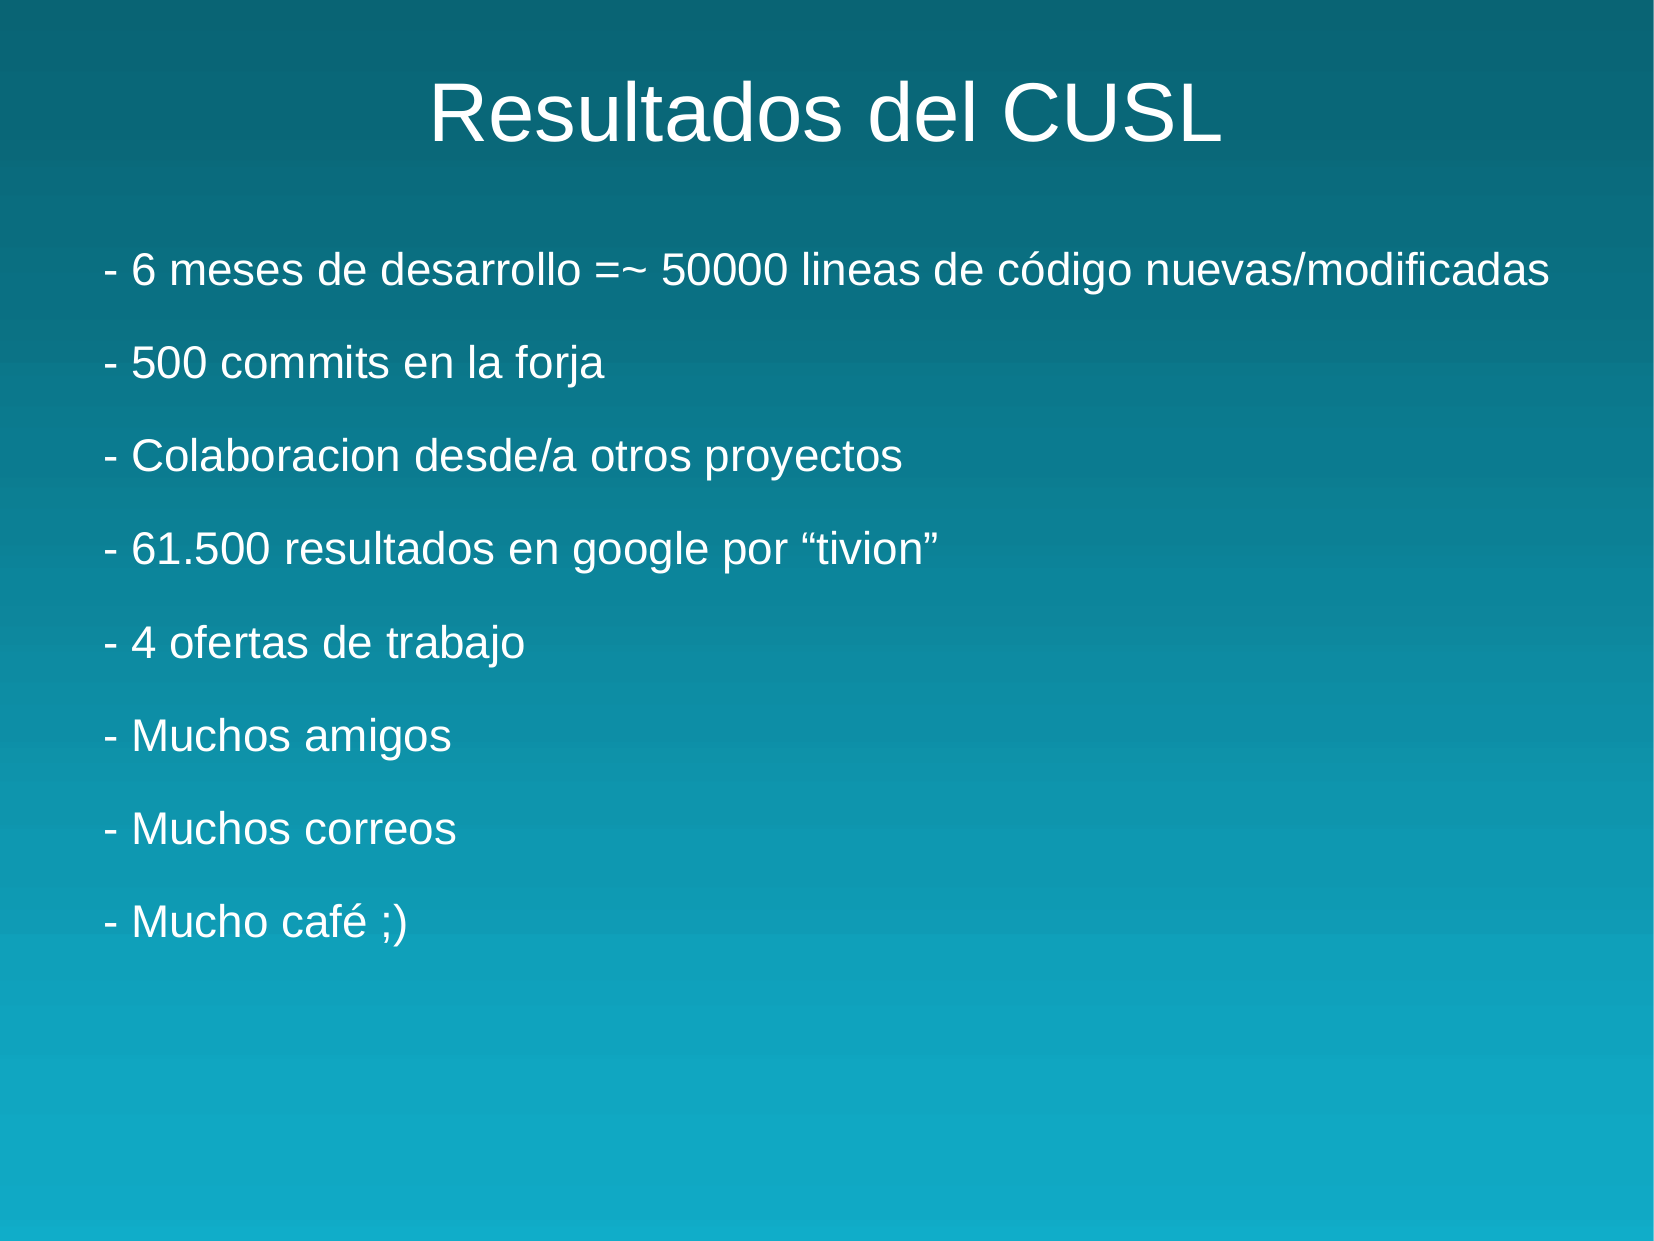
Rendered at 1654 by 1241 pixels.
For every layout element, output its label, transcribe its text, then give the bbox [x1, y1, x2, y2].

text_box Resultados del CUSL [413, 59, 1329, 178]
text_box - 6 meses de desarrollo =~ 50000 lineas de código nuevas/modificadas - 500 commits en la forja - Colaboracion desde/a otros proyectos - 61.500 resultados en google por “tivion” - 4 ofertas de trabajo - Muchos amigos - Muchos correos - Mucho café ;) [88, 236, 1626, 1074]
picture [0, 0, 1654, 1241]
